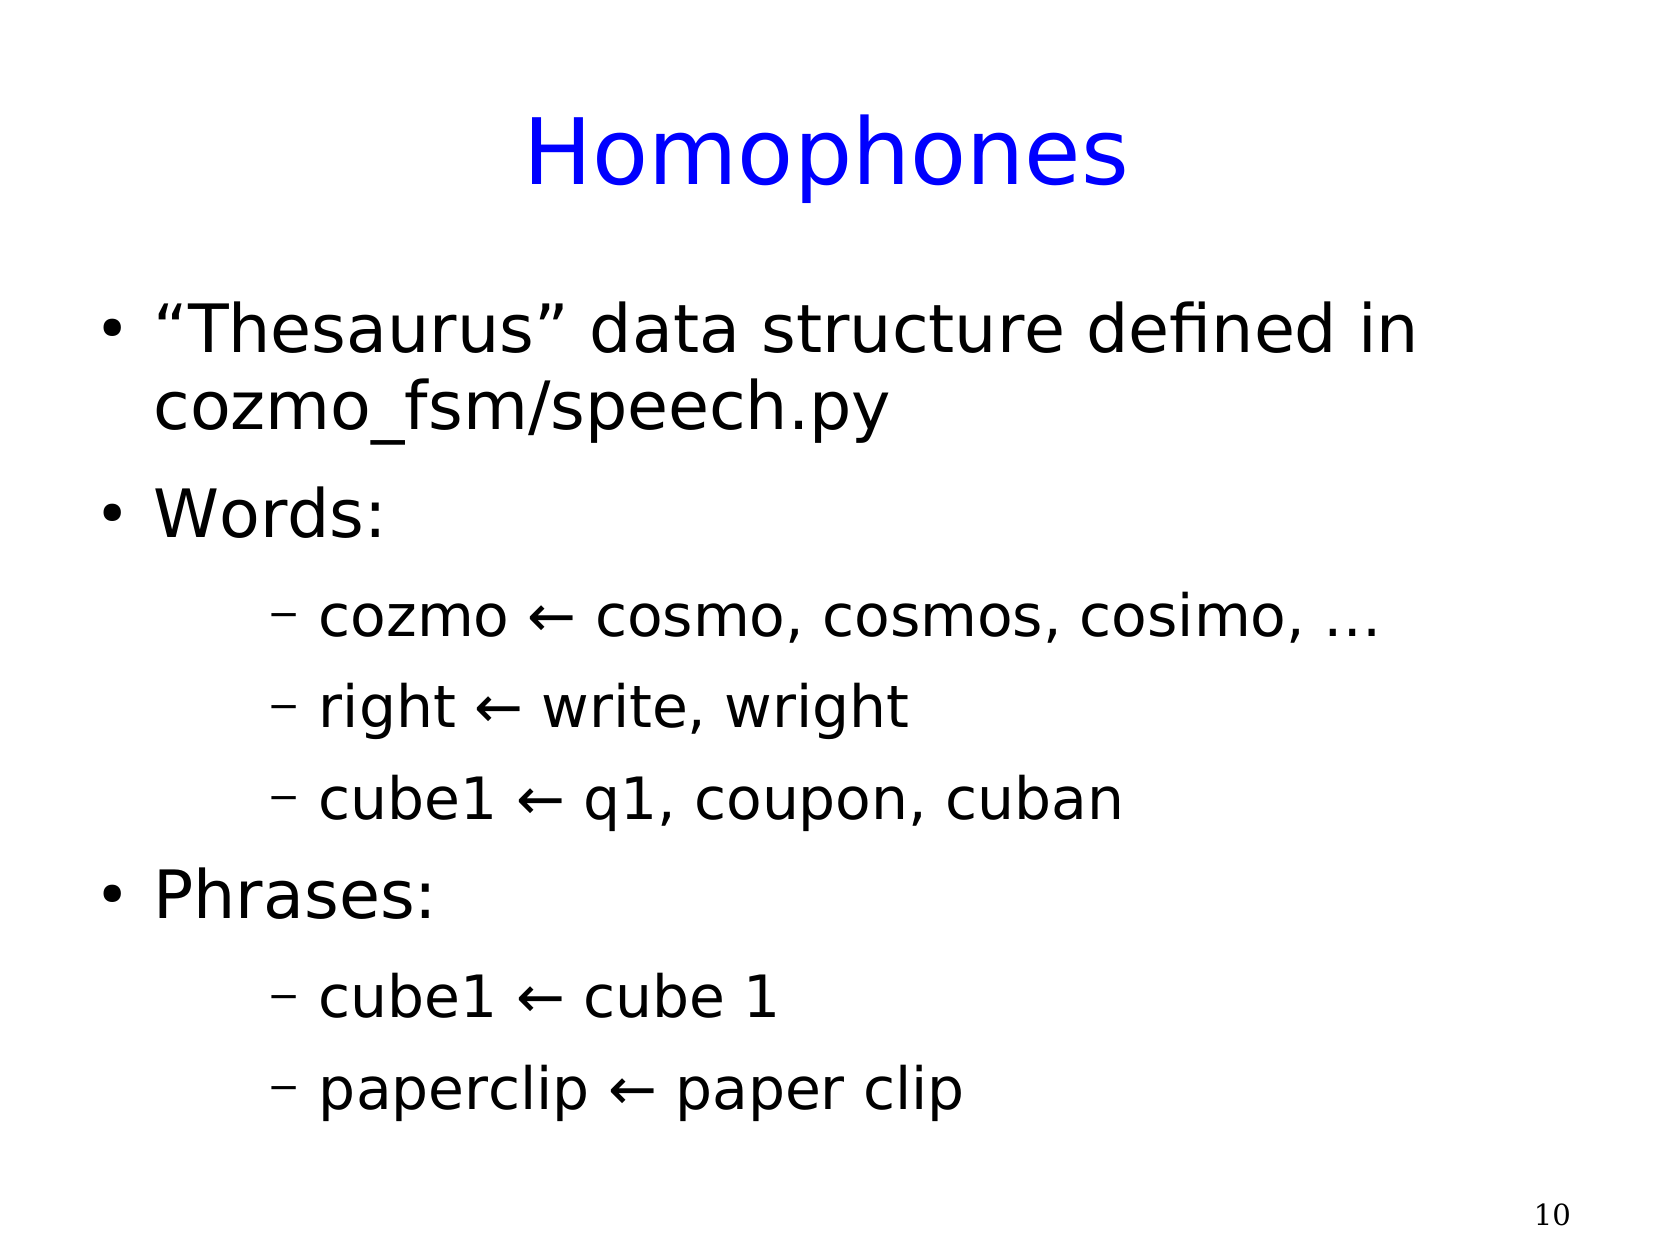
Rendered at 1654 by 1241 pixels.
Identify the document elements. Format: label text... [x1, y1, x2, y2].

list “Thesaurus” data structure defined in cozmo_fsm/speech.py Words: cozmo ← cosmo, cosmos, cosimo, … right ← write, wright cube1 ← q1, coupon, cuban Phrases: cube1 ← cube 1 paperclip ← paper clip [82, 290, 1571, 1124]
title Homophones [82, 49, 1571, 257]
